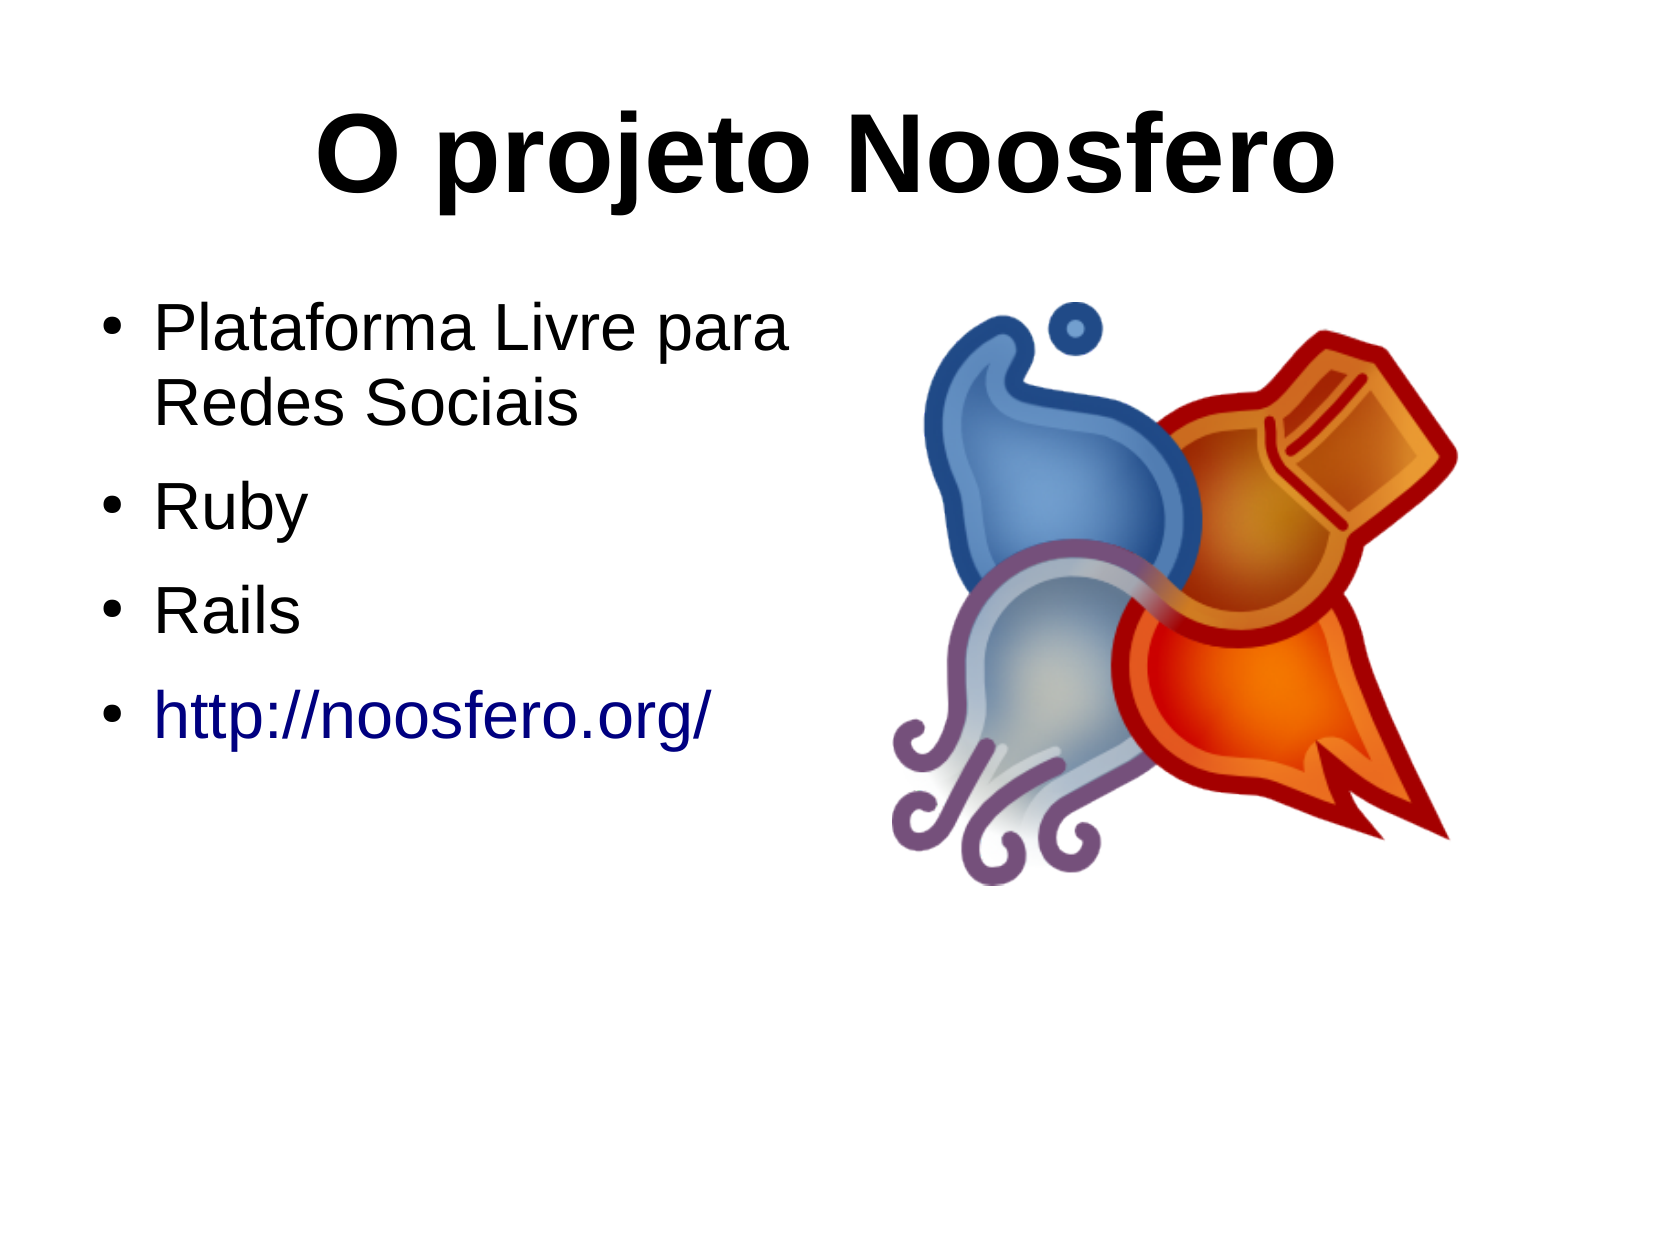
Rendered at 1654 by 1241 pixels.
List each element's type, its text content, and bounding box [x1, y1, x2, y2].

picture [892, 302, 1477, 886]
list Plataforma Livre para Redes Sociais Ruby Rails http://noosfero.org/ [82, 290, 857, 1109]
title O projeto Noosfero [82, 56, 1571, 250]
